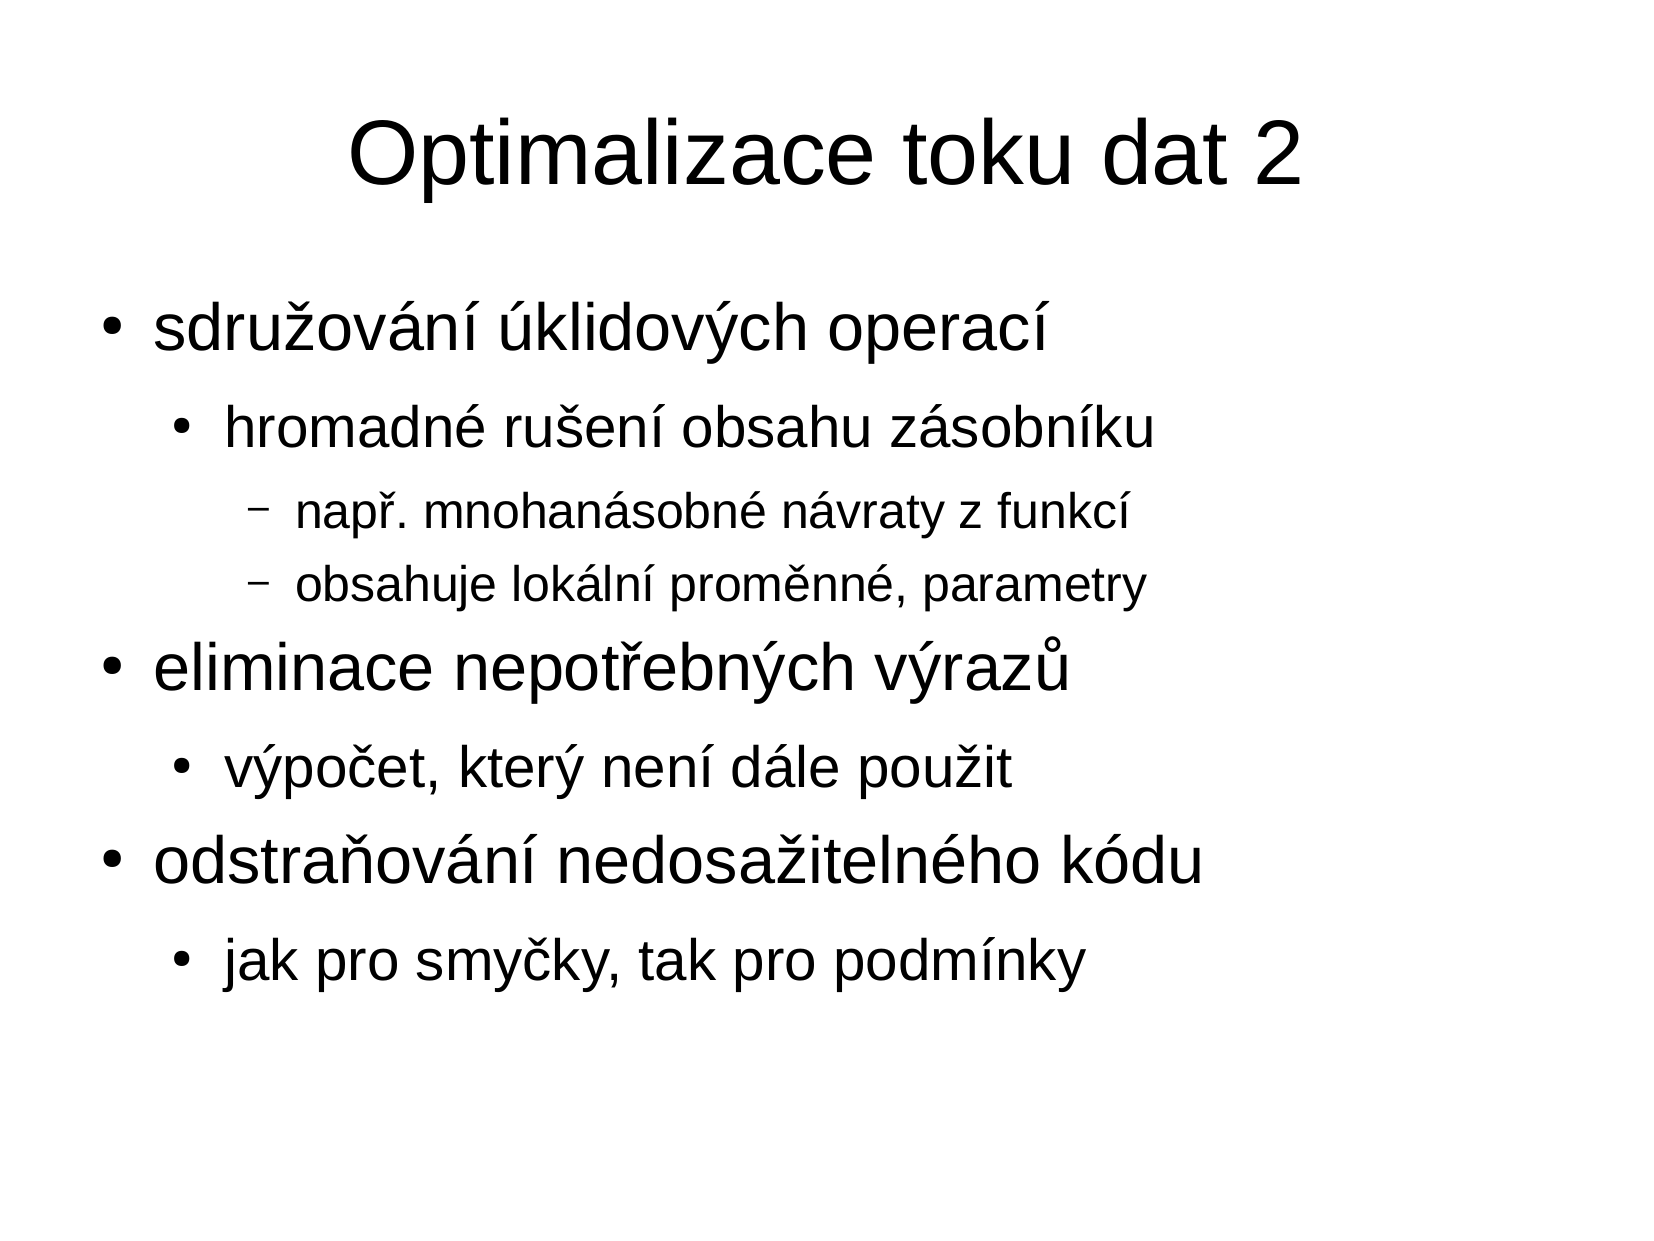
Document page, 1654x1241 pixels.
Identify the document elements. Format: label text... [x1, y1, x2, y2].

title Optimalizace toku dat 2 [82, 49, 1571, 257]
list sdružování úklidových operací hromadné rušení obsahu zásobníku např. mnohanásobné návraty z funkcí obsahuje lokální proměnné, parametry eliminace nepotřebných výrazů výpočet, který není dále použit odstraňování nedosažitelného kódu jak pro smyčky, tak pro podmínky [82, 290, 1571, 1109]
